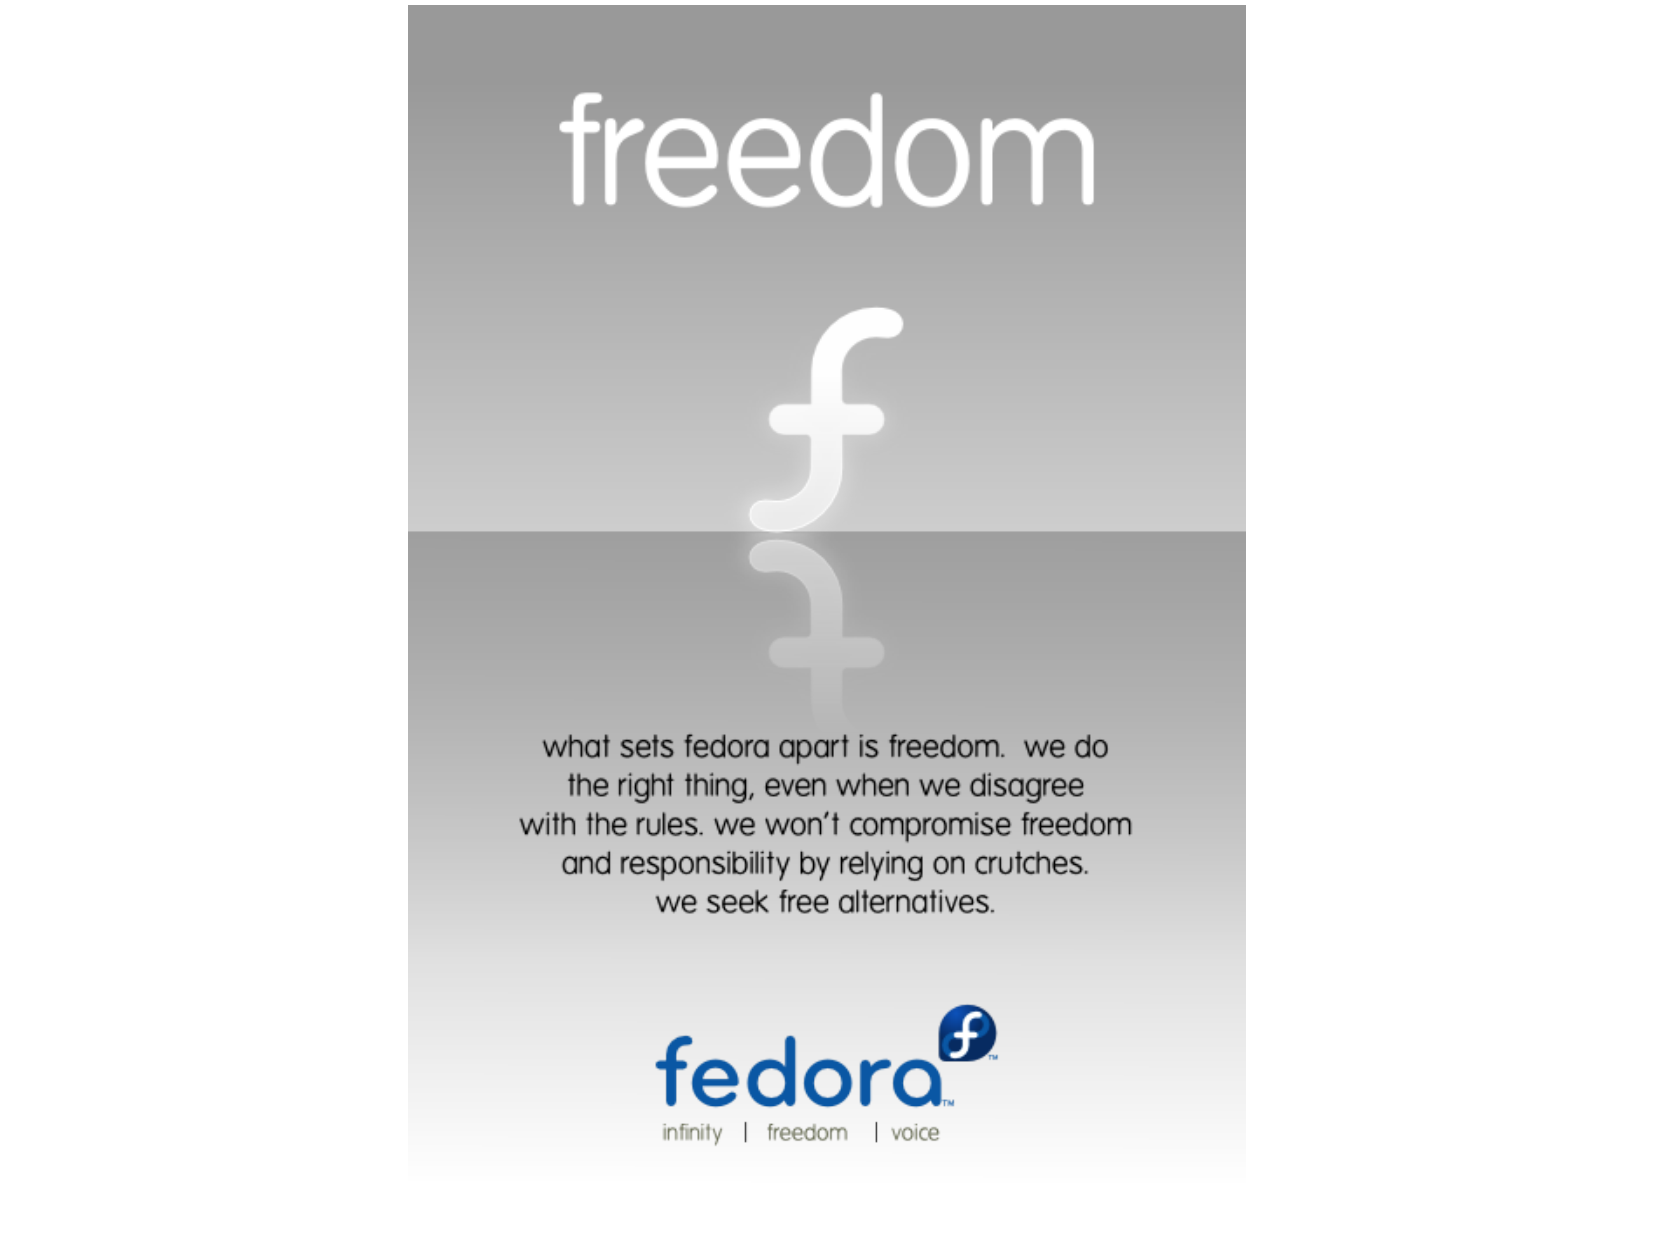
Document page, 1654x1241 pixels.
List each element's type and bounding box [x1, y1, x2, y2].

picture [408, 5, 1246, 1241]
